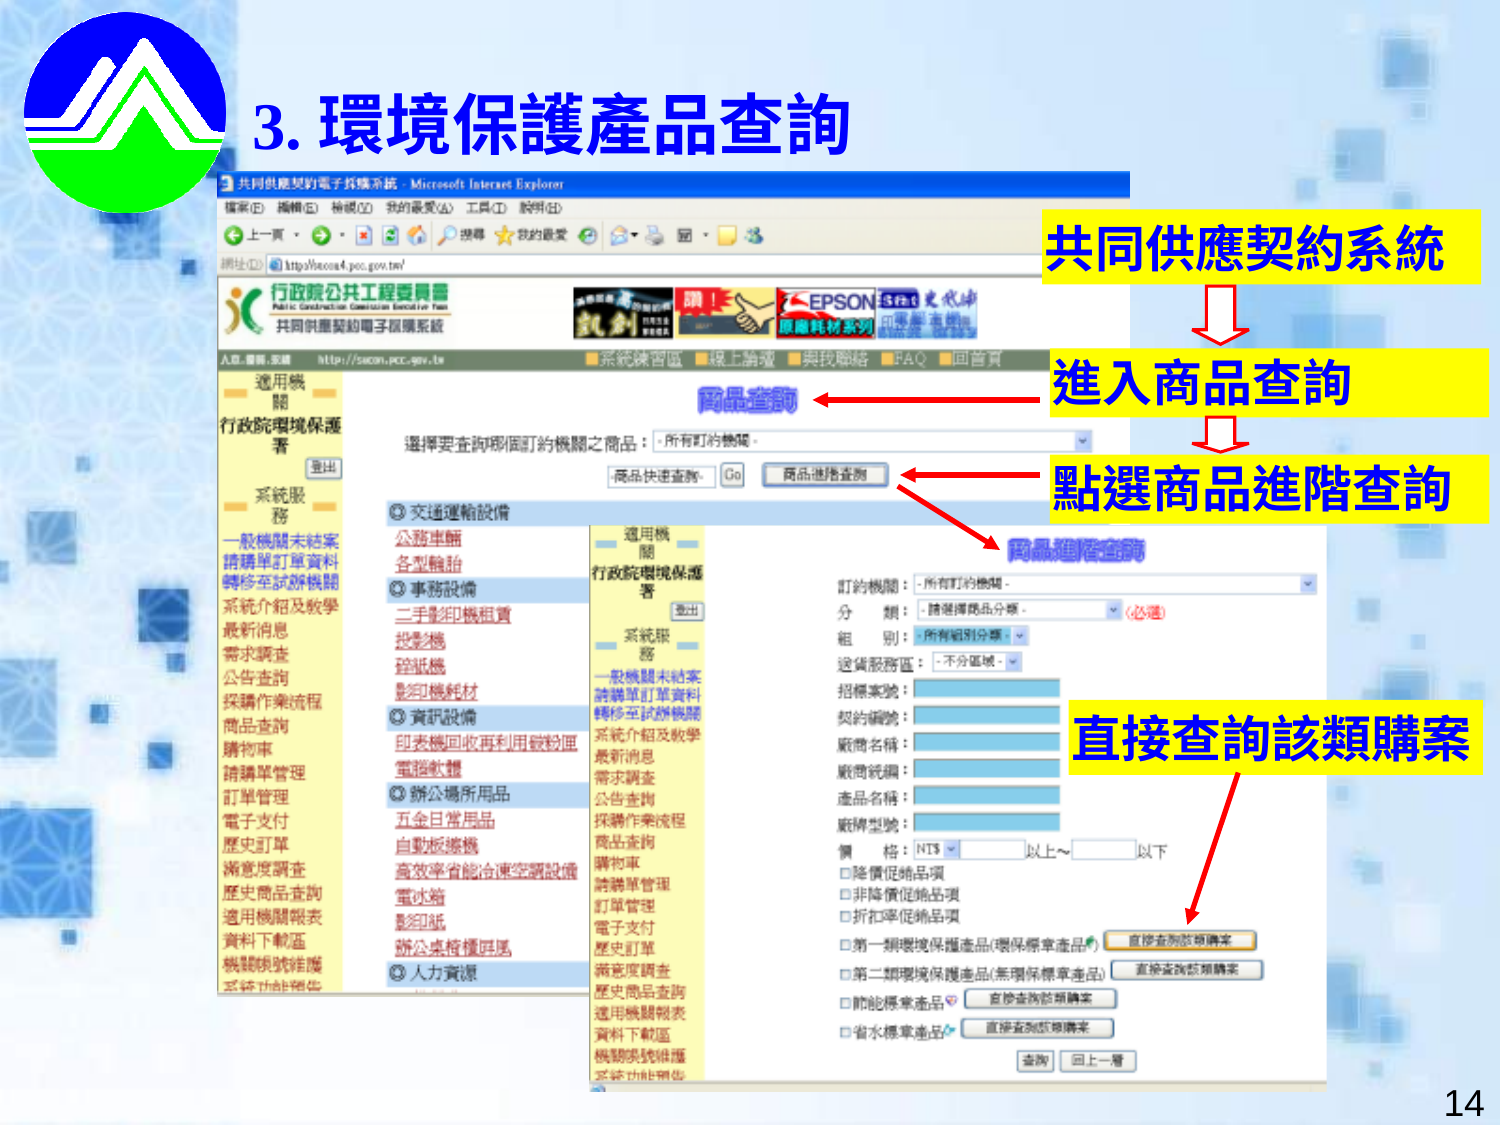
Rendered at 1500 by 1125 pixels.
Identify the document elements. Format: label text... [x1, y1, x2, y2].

text_box 進入商品查詢 [1049, 348, 1490, 418]
text_box 點選商品進階查詢 [1049, 454, 1490, 524]
title 3.環境保護產品查詢 [237, 74, 1338, 170]
text_box 直接查詢該類購案 [1068, 699, 1483, 775]
text_box [1192, 417, 1249, 453]
text_box 共同供應契約系統 [1042, 209, 1482, 285]
picture [0, 0, 1500, 1125]
text_box [1192, 285, 1249, 345]
